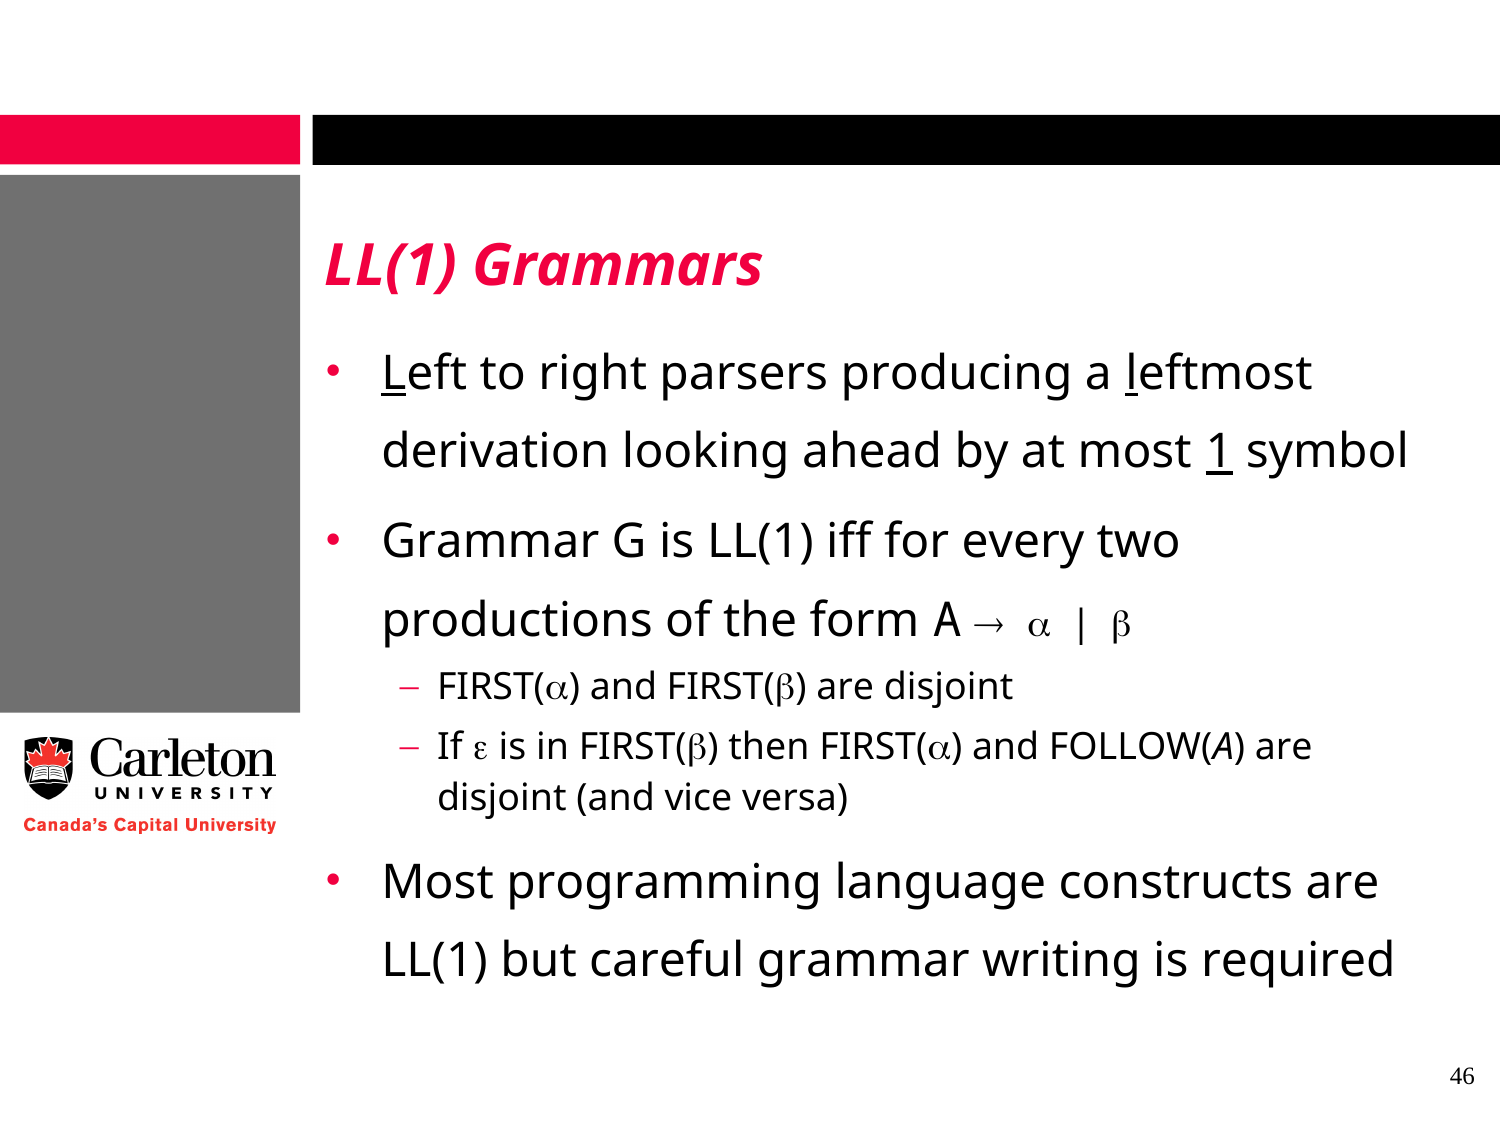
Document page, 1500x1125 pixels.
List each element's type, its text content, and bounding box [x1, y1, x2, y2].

list Left to right parsers producing a leftmost derivation looking ahead by at most 1 symbol Grammar G is LL(1) iff for every two productions of the form A  a | b FIRST(a) and FIRST(b) are disjoint If e is in FIRST(b) then FIRST(a) and FOLLOW(A) are disjoint (and vice versa) Most programming language constructs are LL(1) but careful grammar writing is required [324, 324, 1450, 1068]
picture [24, 737, 276, 834]
title LL(1) Grammars [324, 187, 1450, 324]
